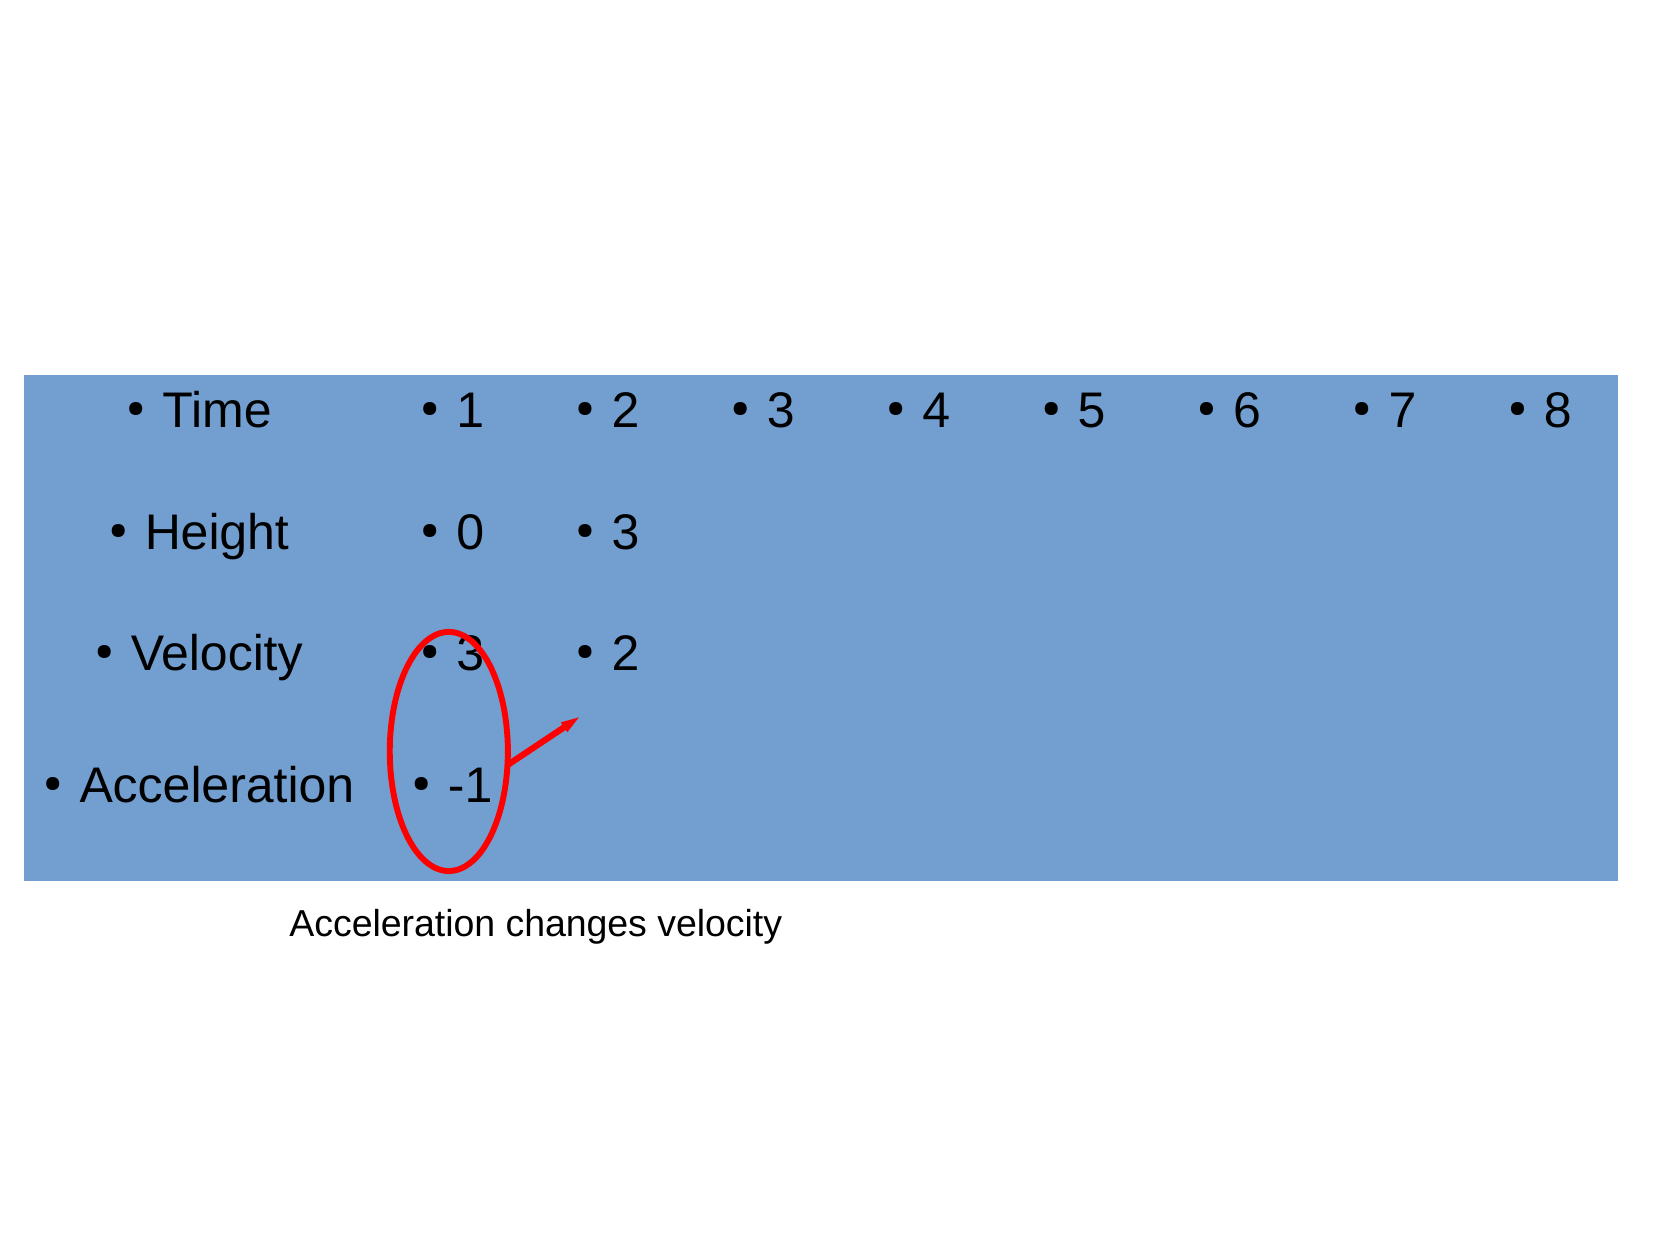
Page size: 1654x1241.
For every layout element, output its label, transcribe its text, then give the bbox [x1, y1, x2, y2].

table_cell [1307, 497, 1462, 618]
table_header 8 [1462, 375, 1618, 497]
table_cell [530, 750, 685, 881]
table_cell [841, 618, 996, 750]
table_header 4 [841, 375, 996, 497]
table_header 2 [530, 375, 685, 497]
table_cell [685, 497, 841, 618]
table_cell [841, 750, 996, 881]
table_cell 3 [530, 497, 685, 618]
table_cell [1307, 618, 1462, 750]
table_cell 2 [530, 618, 685, 750]
table_cell 3 [375, 618, 530, 750]
table_cell [1152, 497, 1307, 618]
table_cell -1 [511, 750, 522, 758]
table_cell Height [24, 497, 375, 618]
table_cell 0 [375, 497, 530, 618]
text_box Acceleration changes velocity [274, 891, 804, 953]
table_cell [685, 618, 841, 750]
table_cell -1 [375, 750, 530, 881]
table_header 7 [1307, 375, 1462, 497]
table_cell [1152, 618, 1307, 750]
table_cell [996, 618, 1152, 750]
table_cell 3 [393, 635, 504, 750]
table_header 6 [1152, 375, 1307, 497]
table_cell -1 [393, 750, 504, 868]
table_header 3 [685, 375, 841, 497]
table_cell [1152, 750, 1307, 881]
table_cell [1462, 750, 1618, 881]
table_cell [685, 750, 841, 881]
table_cell [996, 497, 1152, 618]
table_cell Velocity [24, 618, 375, 750]
table_header 5 [996, 375, 1152, 497]
table_cell [996, 750, 1152, 881]
table_header Time [24, 375, 375, 497]
table_cell [1307, 750, 1462, 881]
table_header 1 [375, 375, 530, 497]
table_cell Acceleration [24, 750, 375, 881]
table_cell [1462, 618, 1618, 750]
table_cell [841, 497, 996, 618]
table_cell [1462, 497, 1618, 618]
